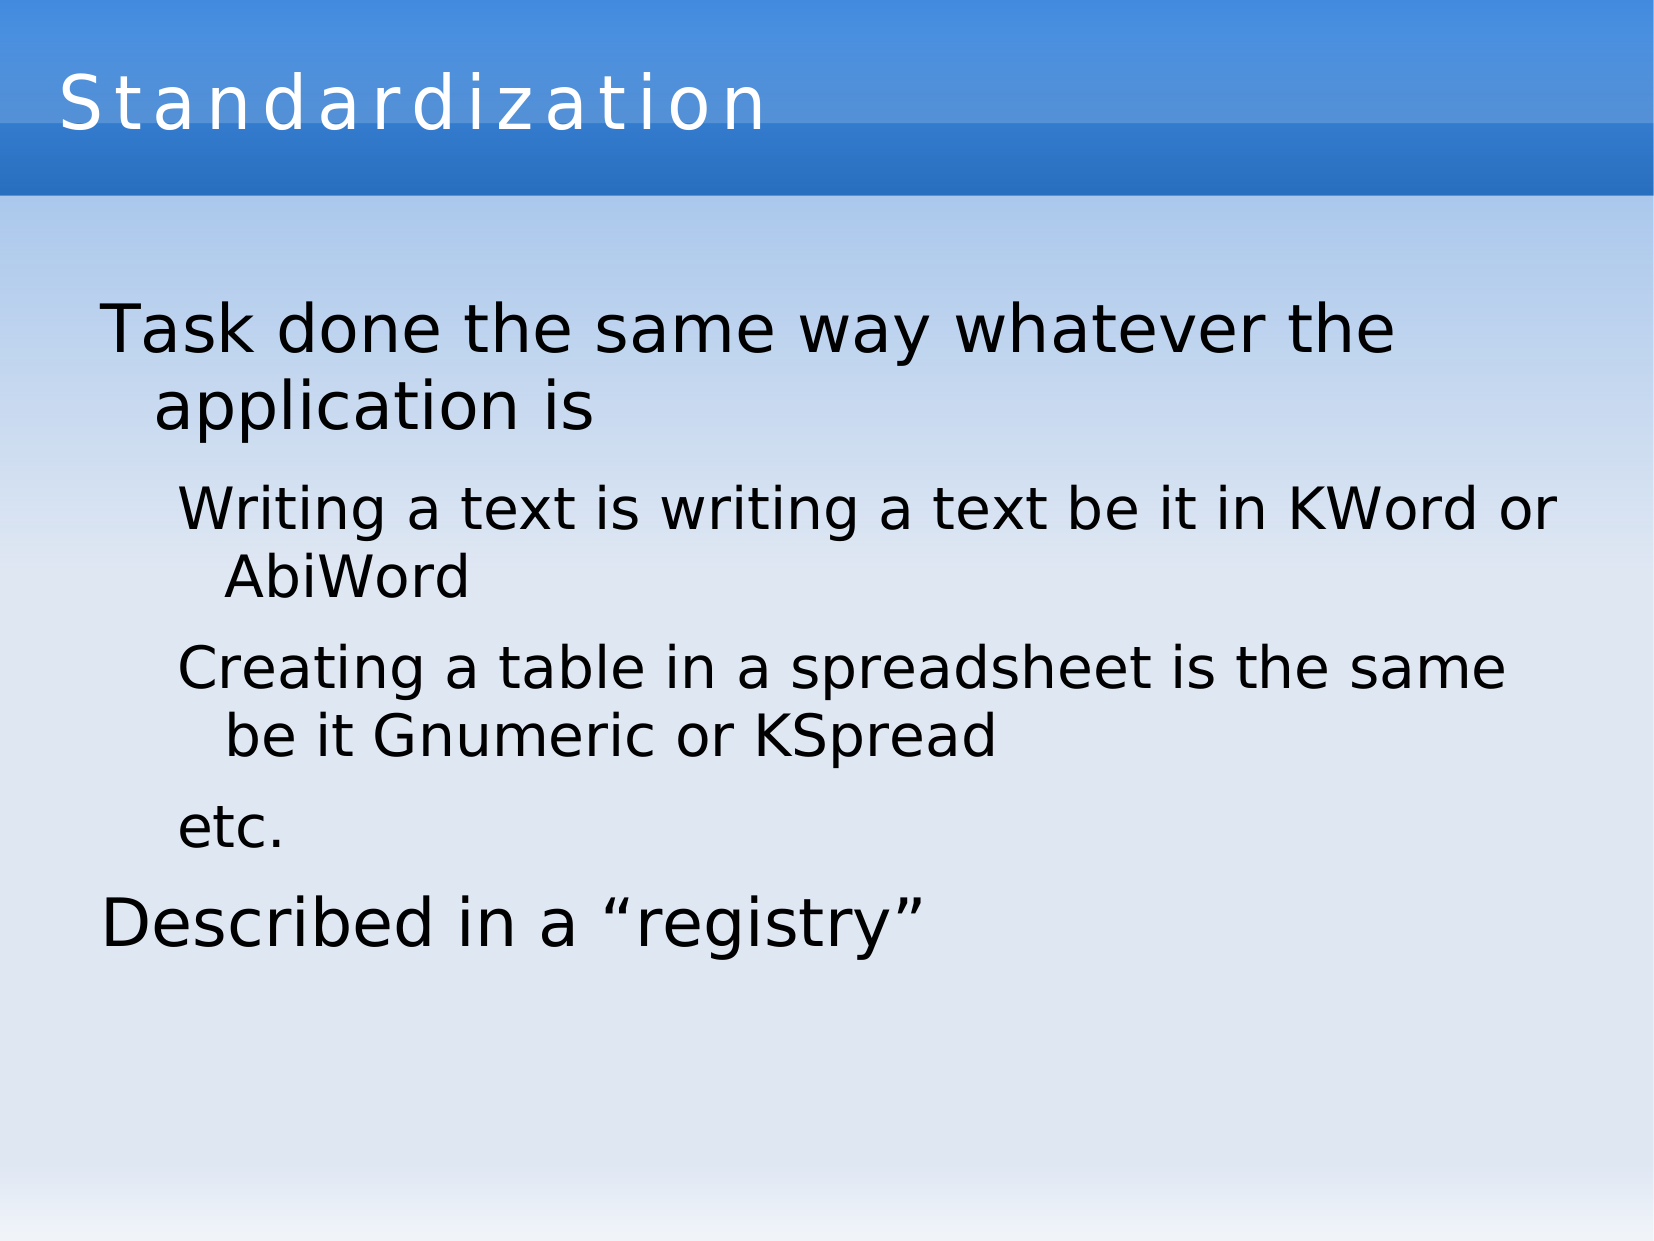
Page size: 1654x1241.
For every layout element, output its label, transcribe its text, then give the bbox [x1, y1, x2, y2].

title Standardization [59, 29, 1270, 178]
list Task done the same way whatever the application is Writing a text is writing a text be it in KWord or AbiWord Creating a table in a spreadsheet is the same be it Gnumeric or KSpread etc. Described in a “registry” [82, 290, 1571, 1109]
picture [0, 0, 1654, 1241]
